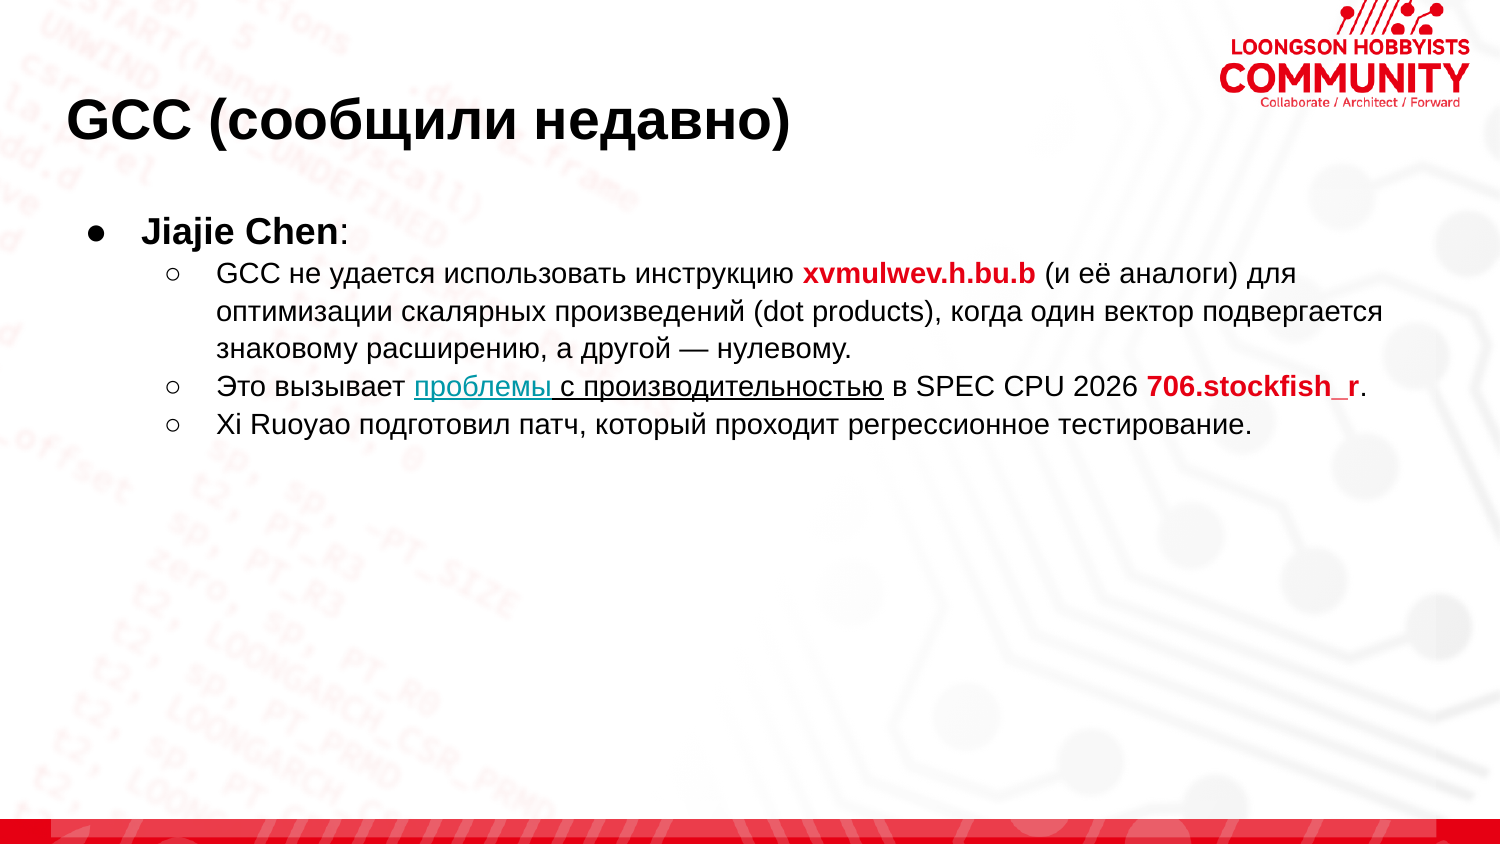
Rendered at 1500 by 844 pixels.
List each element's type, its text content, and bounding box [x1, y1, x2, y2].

list Jiajie Chen: GCC не удается использовать инструкцию xvmulwev.h.bu.b (и её аналоги) для оптимизации скалярных произведений (dot products), когда один вектор подвергается знаковому расширению, а другой — нулевому. Это вызывает проблемы с производительностью в SPEC CPU 2026 706.stockfish_r. Xi Ruoyao подготовил патч, который проходит регрессионное тестирование. [51, 189, 1437, 838]
title GCC (сообщили недавно) [51, 72, 1449, 167]
picture [0, 0, 1500, 844]
